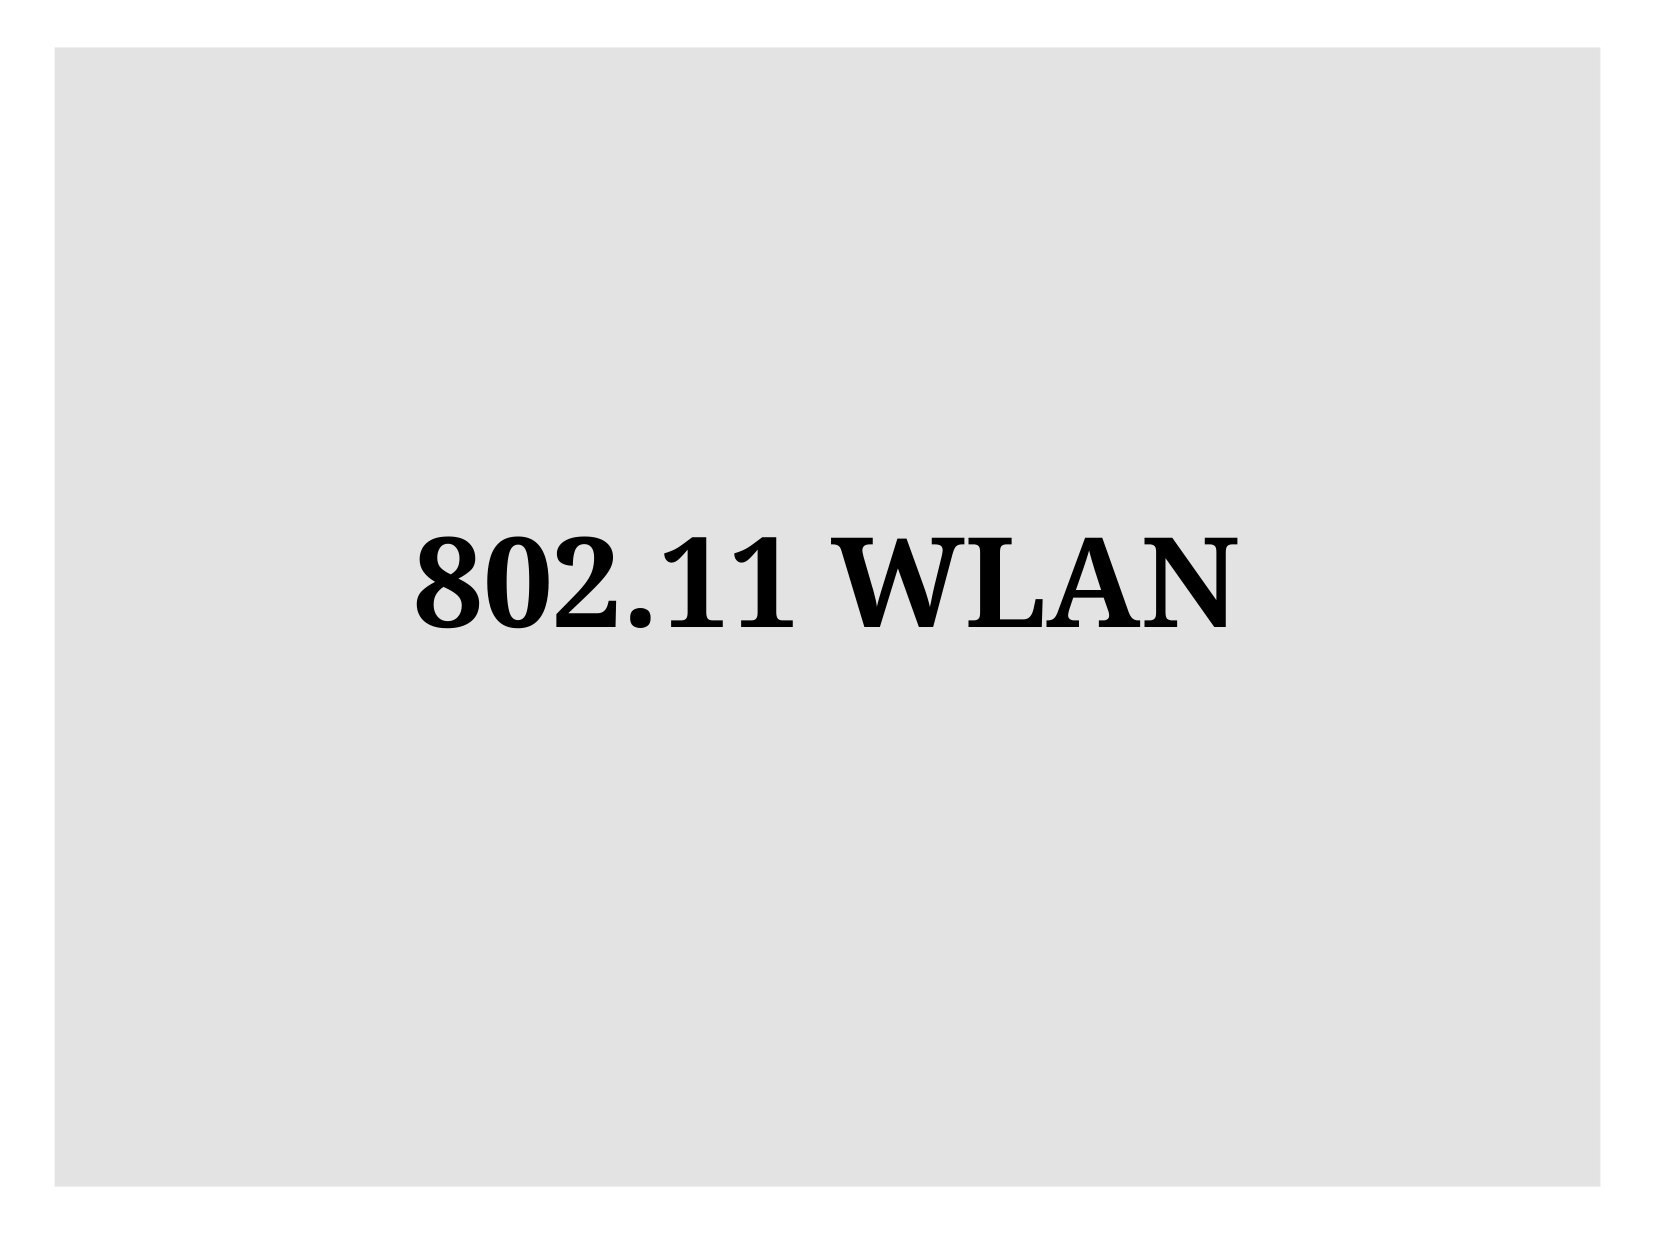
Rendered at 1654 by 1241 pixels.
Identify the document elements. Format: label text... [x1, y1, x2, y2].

subtitle 802.11 WLAN [82, 49, 1571, 1109]
picture [0, 0, 1654, 1241]
